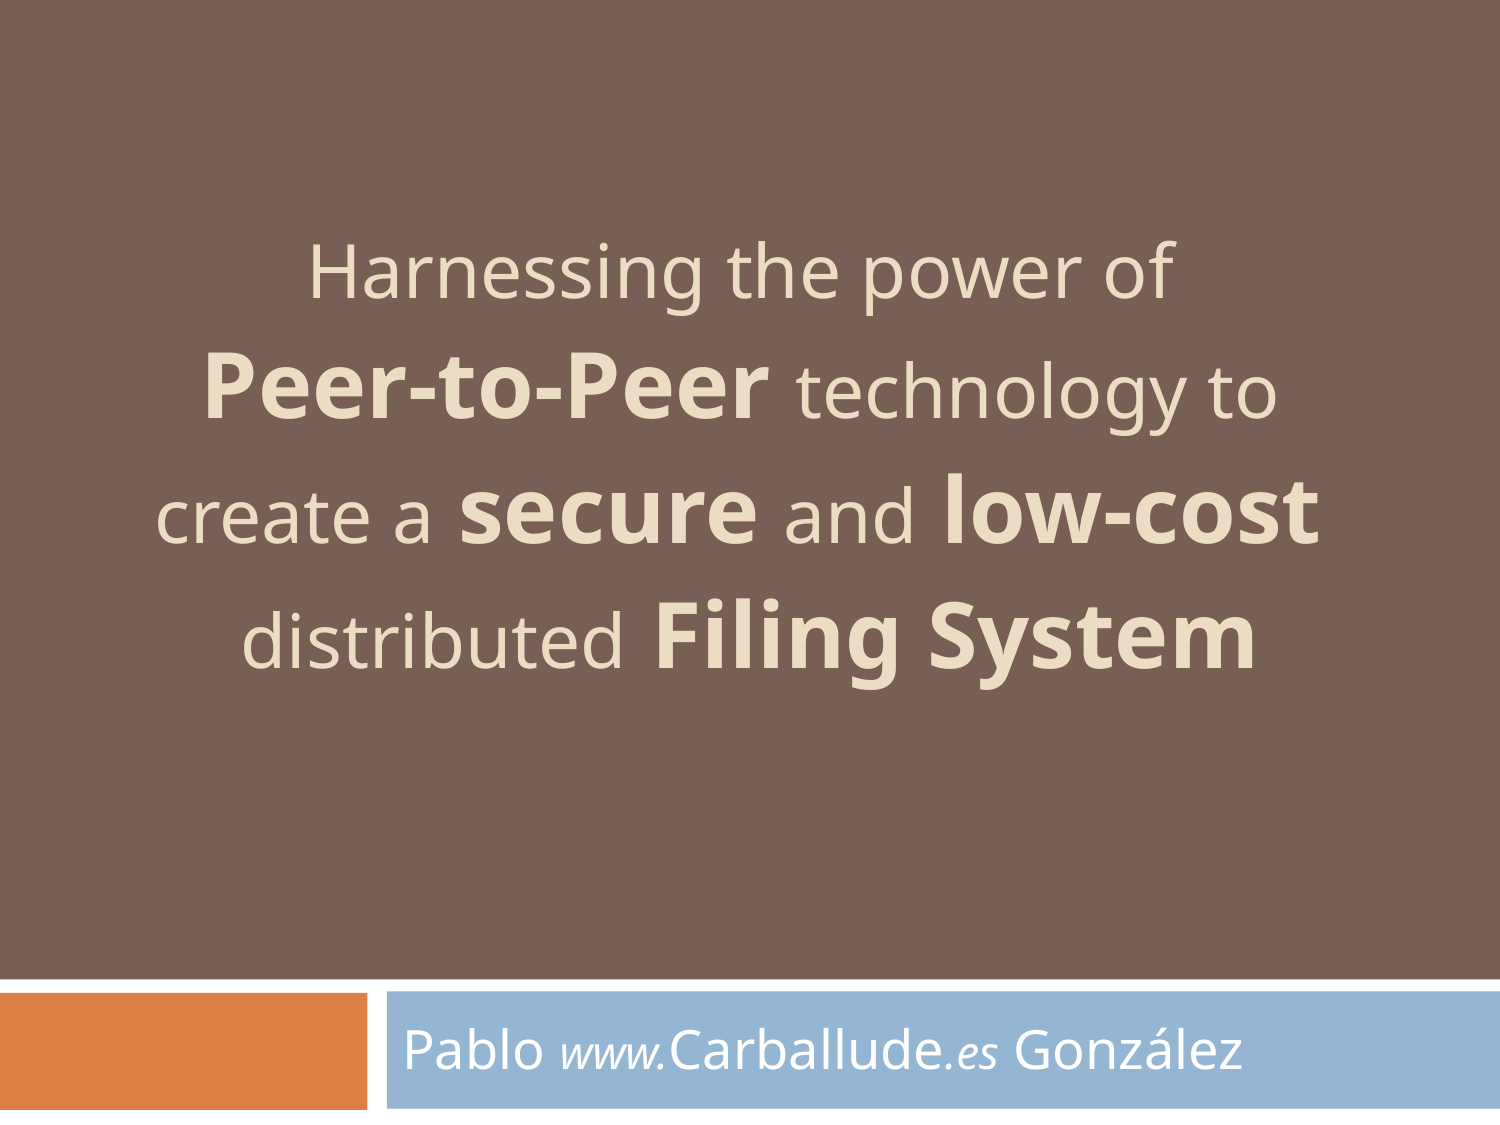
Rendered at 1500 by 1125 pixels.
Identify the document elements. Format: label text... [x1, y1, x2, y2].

title Harnessing the power of Peer-to-Peer technology to create a secure and low-cost distributed Filing System [0, 257, 1500, 704]
text_box Pablo www.Carballude.es González [387, 992, 1488, 1105]
